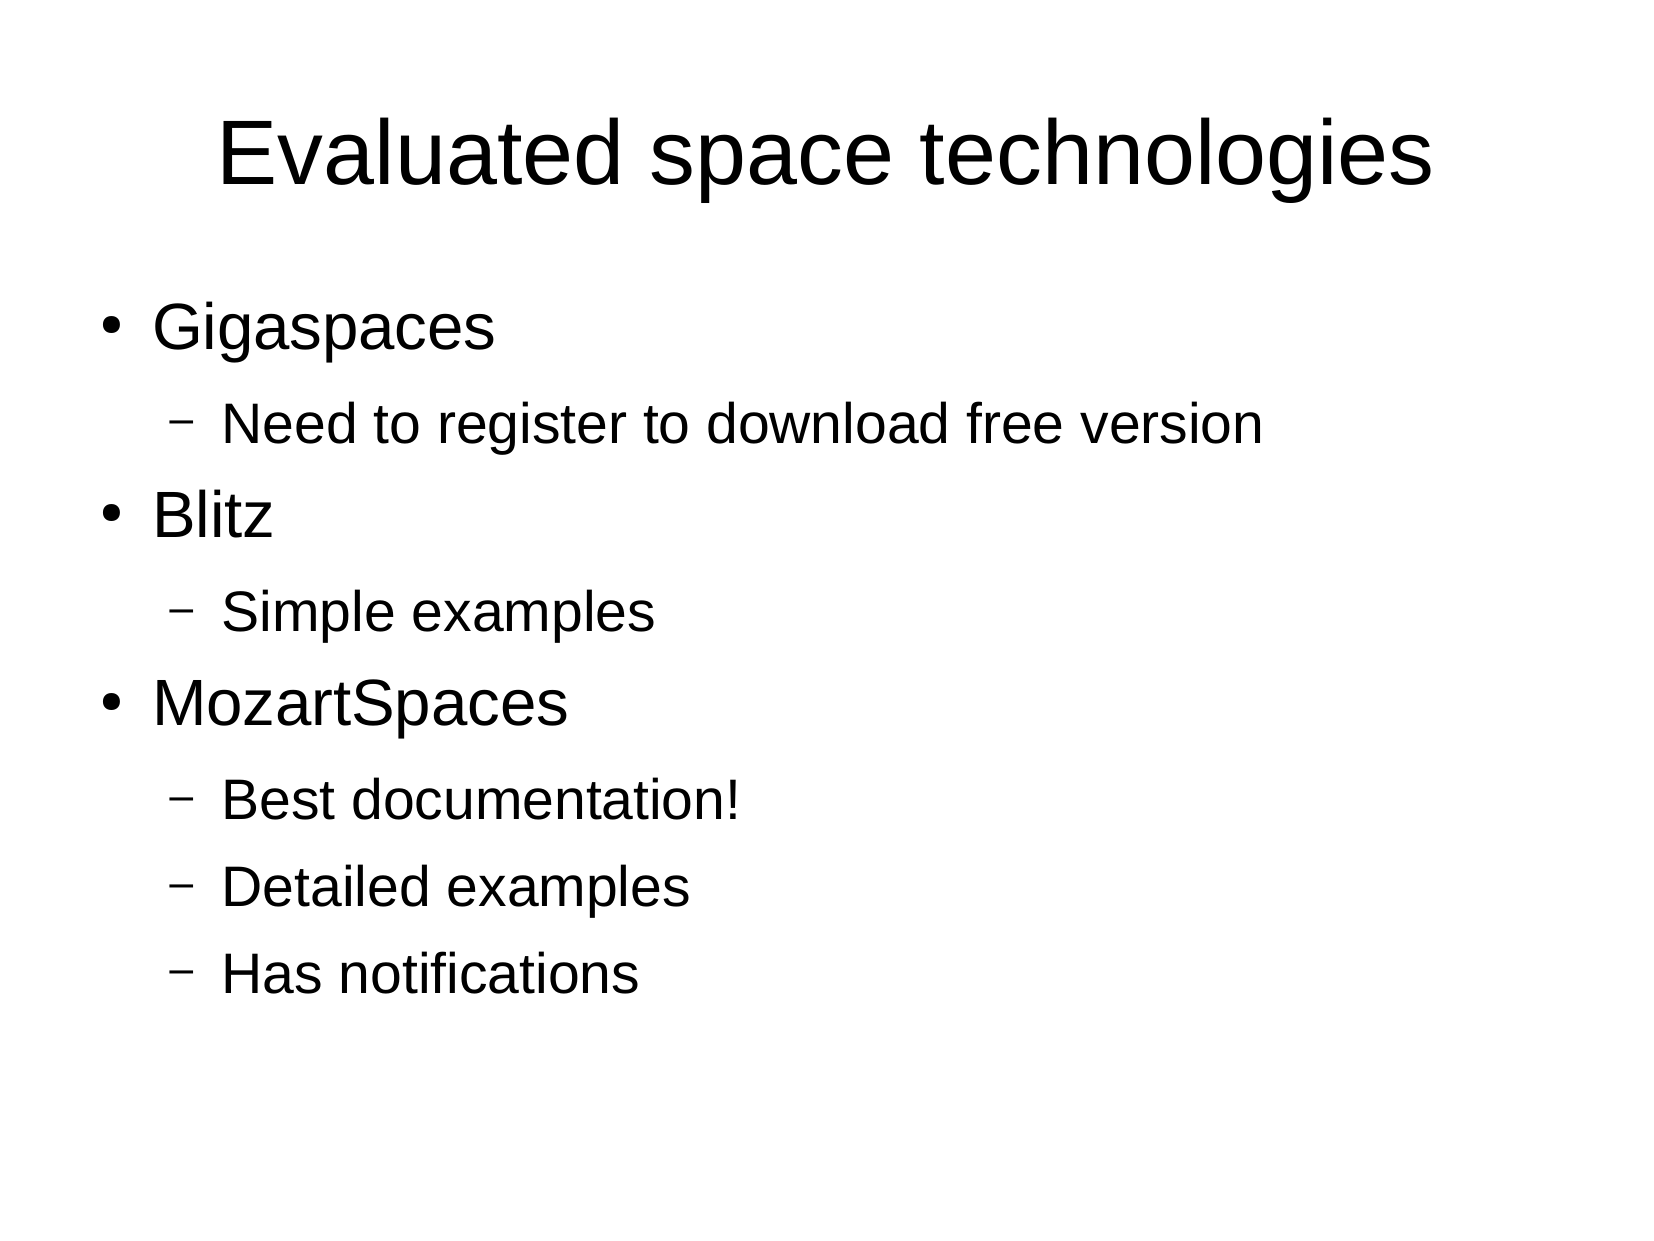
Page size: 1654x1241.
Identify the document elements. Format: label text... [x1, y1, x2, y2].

title Evaluated space technologies [82, 49, 1571, 257]
list Gigaspaces Need to register to download free version Blitz Simple examples MozartSpaces Best documentation! Detailed examples Has notifications [82, 290, 1538, 1010]
